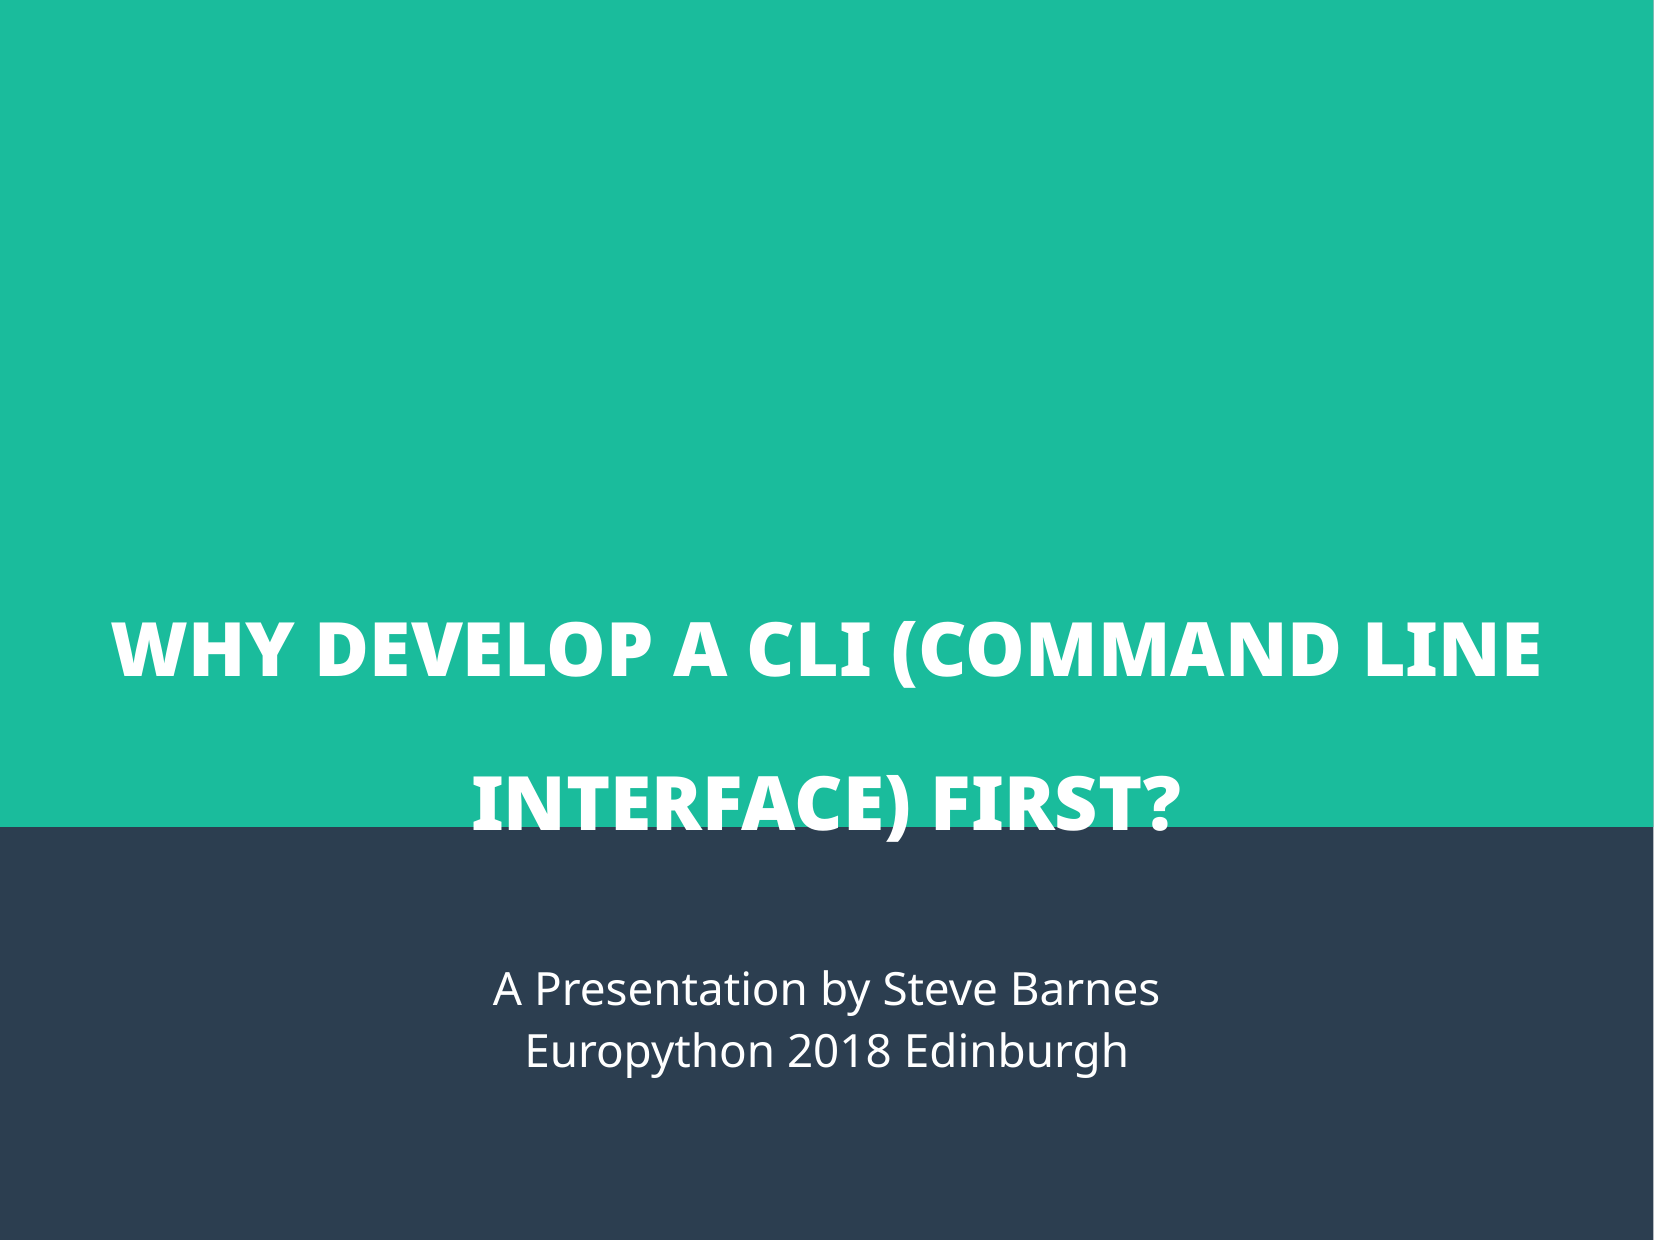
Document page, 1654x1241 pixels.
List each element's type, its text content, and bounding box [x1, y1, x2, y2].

subtitle A Presentation by Steve Barnes Europython 2018 Edinburgh [59, 856, 1595, 1182]
title WHY DEVELOP A CLI (COMMAND LINE INTERFACE) FIRST? [59, 540, 1595, 856]
